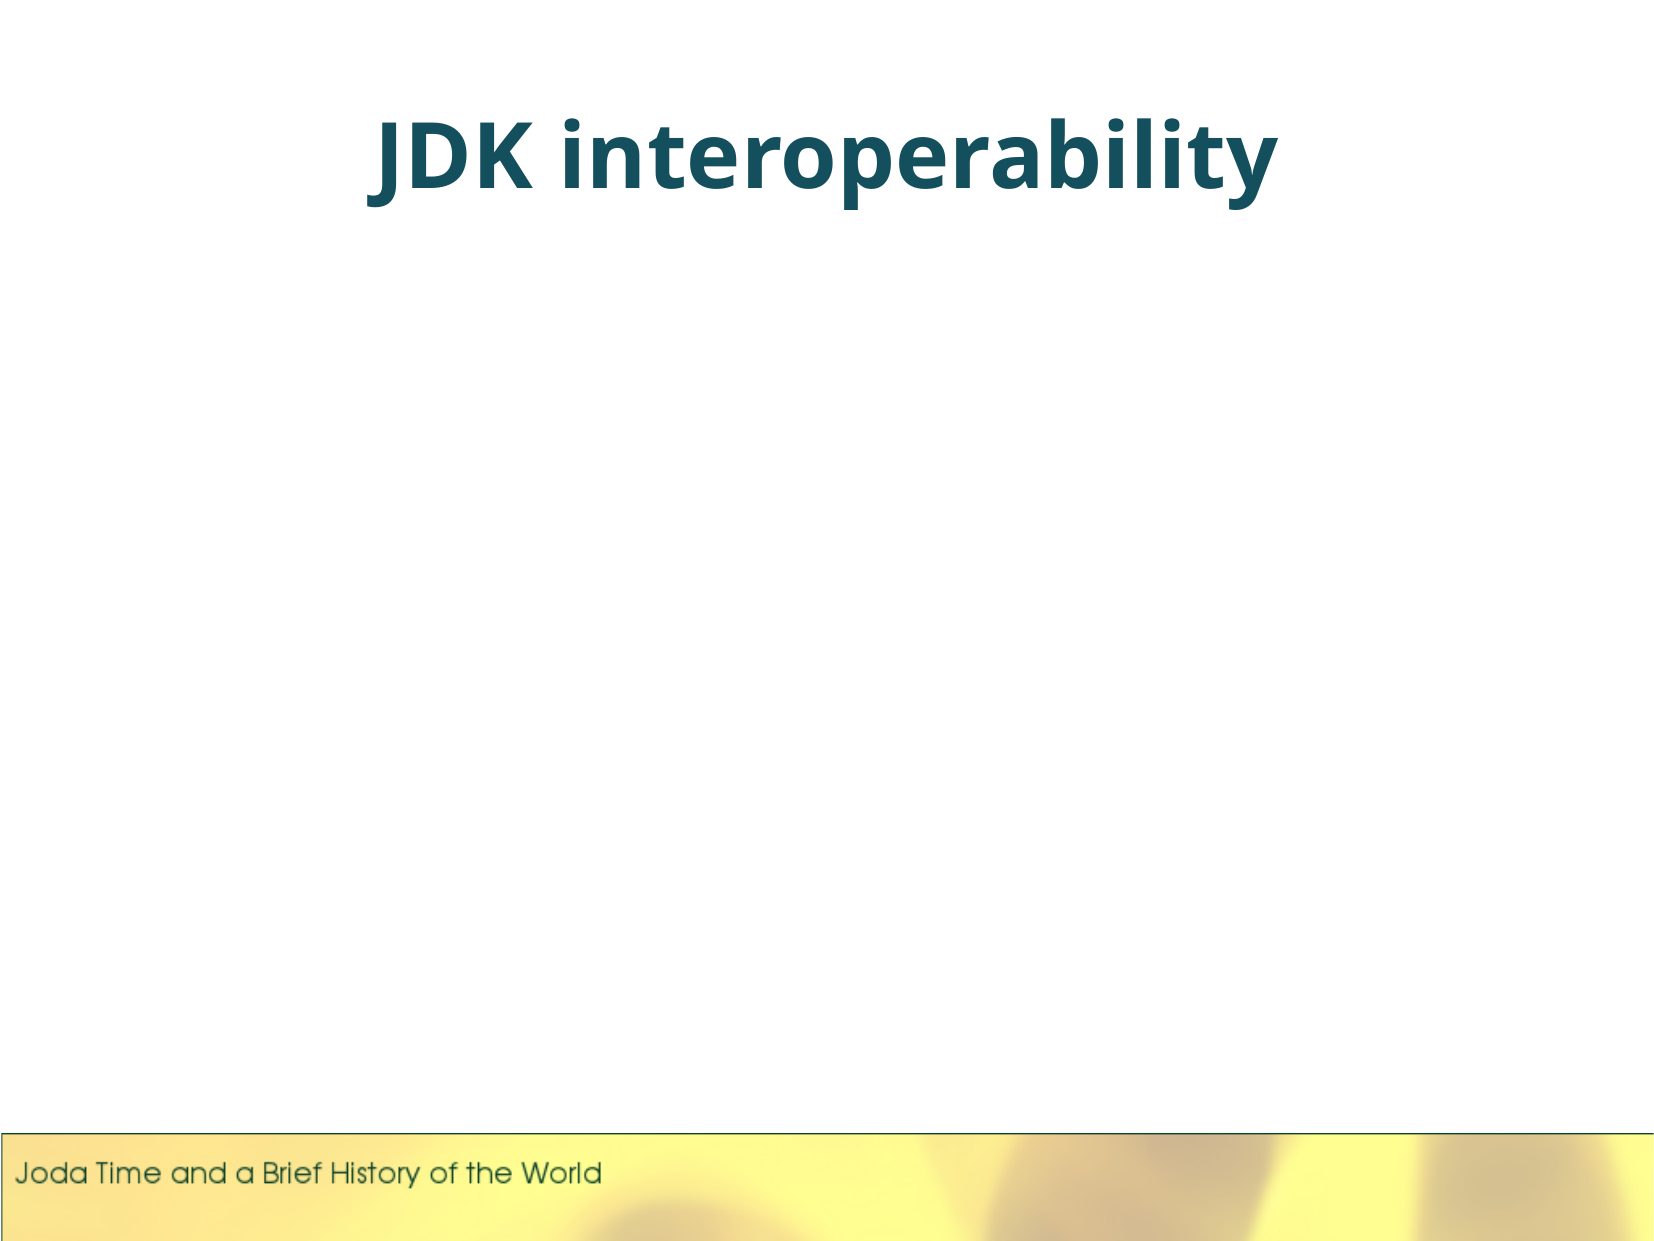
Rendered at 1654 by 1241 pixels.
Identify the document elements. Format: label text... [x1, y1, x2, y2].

picture [1, 1133, 1654, 1241]
title JDK interoperability [82, 49, 1571, 257]
